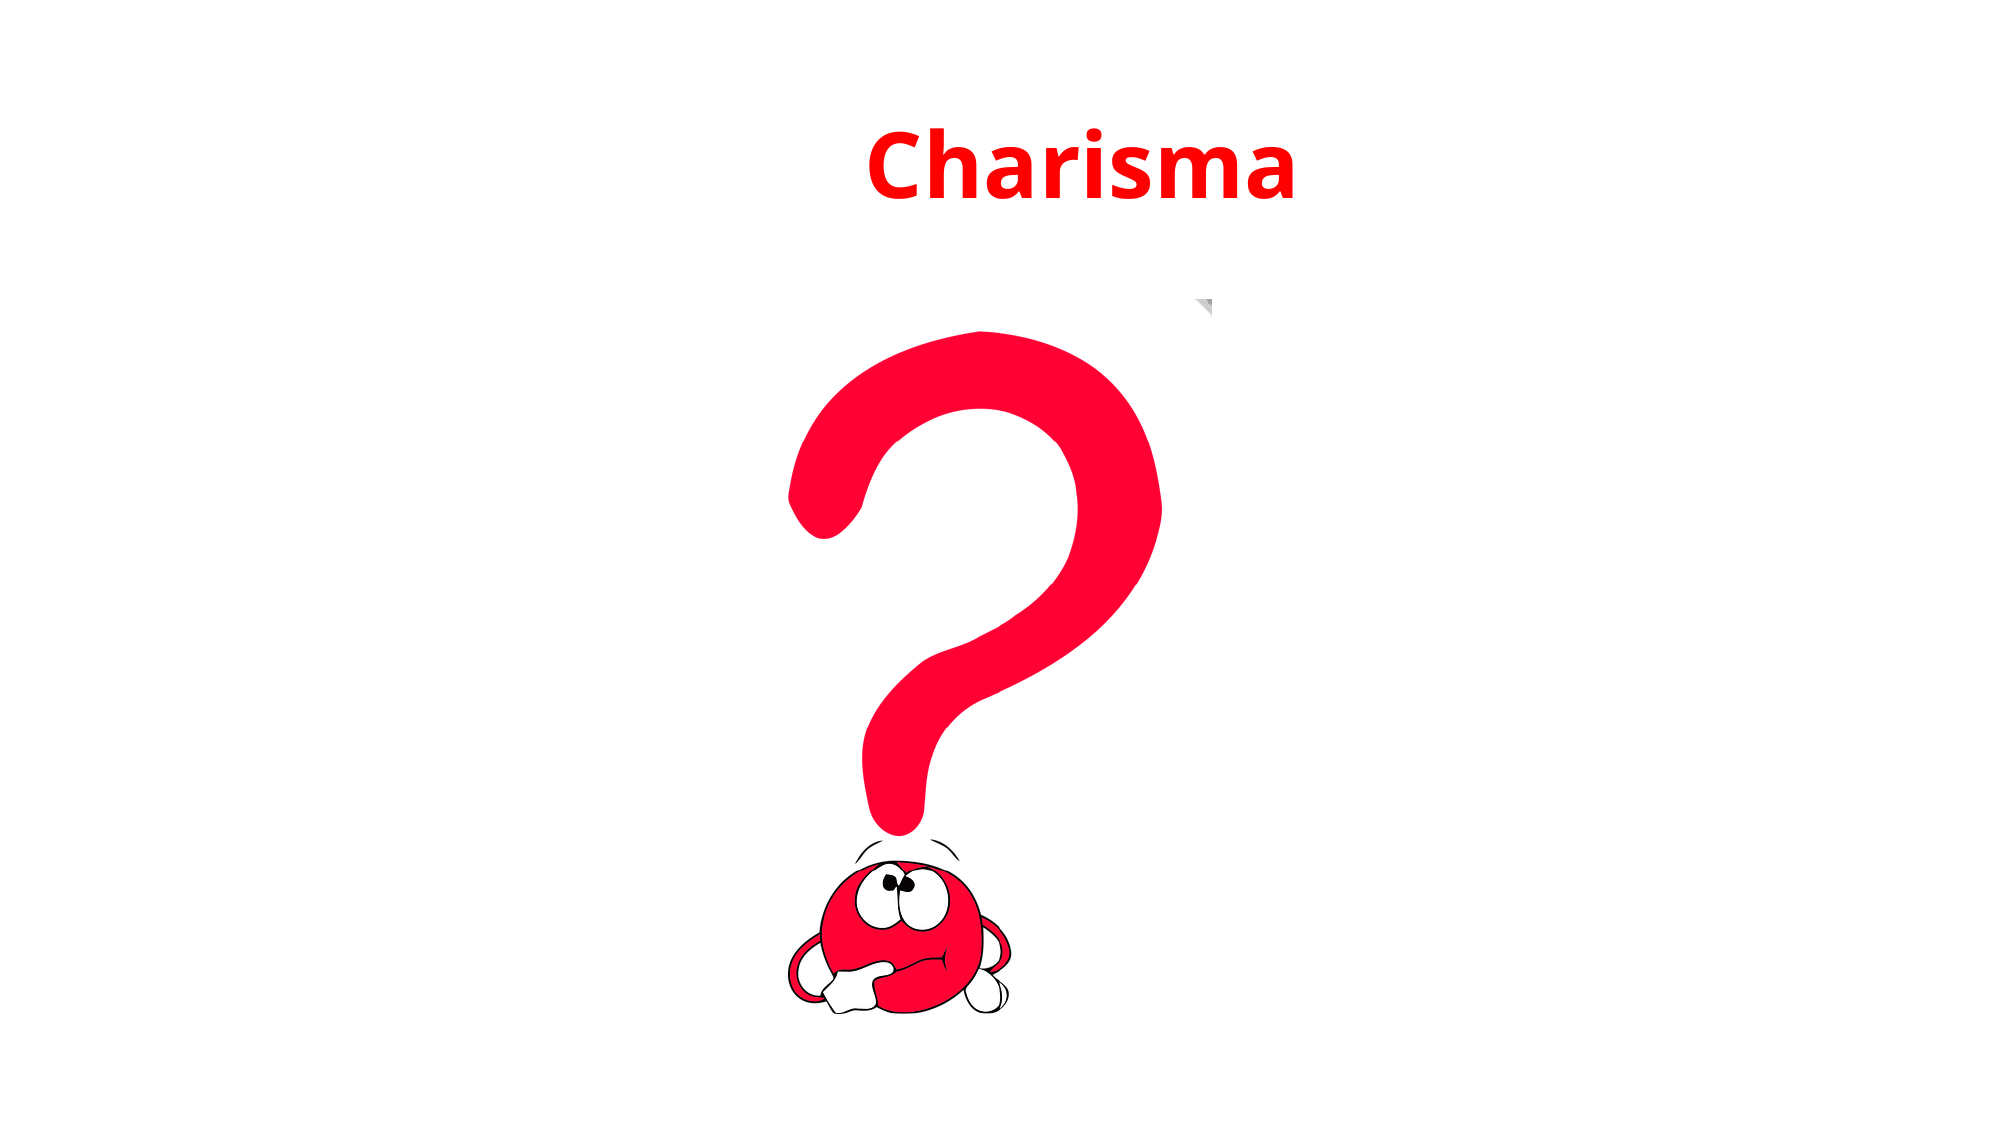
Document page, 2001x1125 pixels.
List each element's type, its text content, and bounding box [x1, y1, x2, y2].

title Charisma [137, 59, 1863, 278]
picture [788, 299, 1212, 1014]
